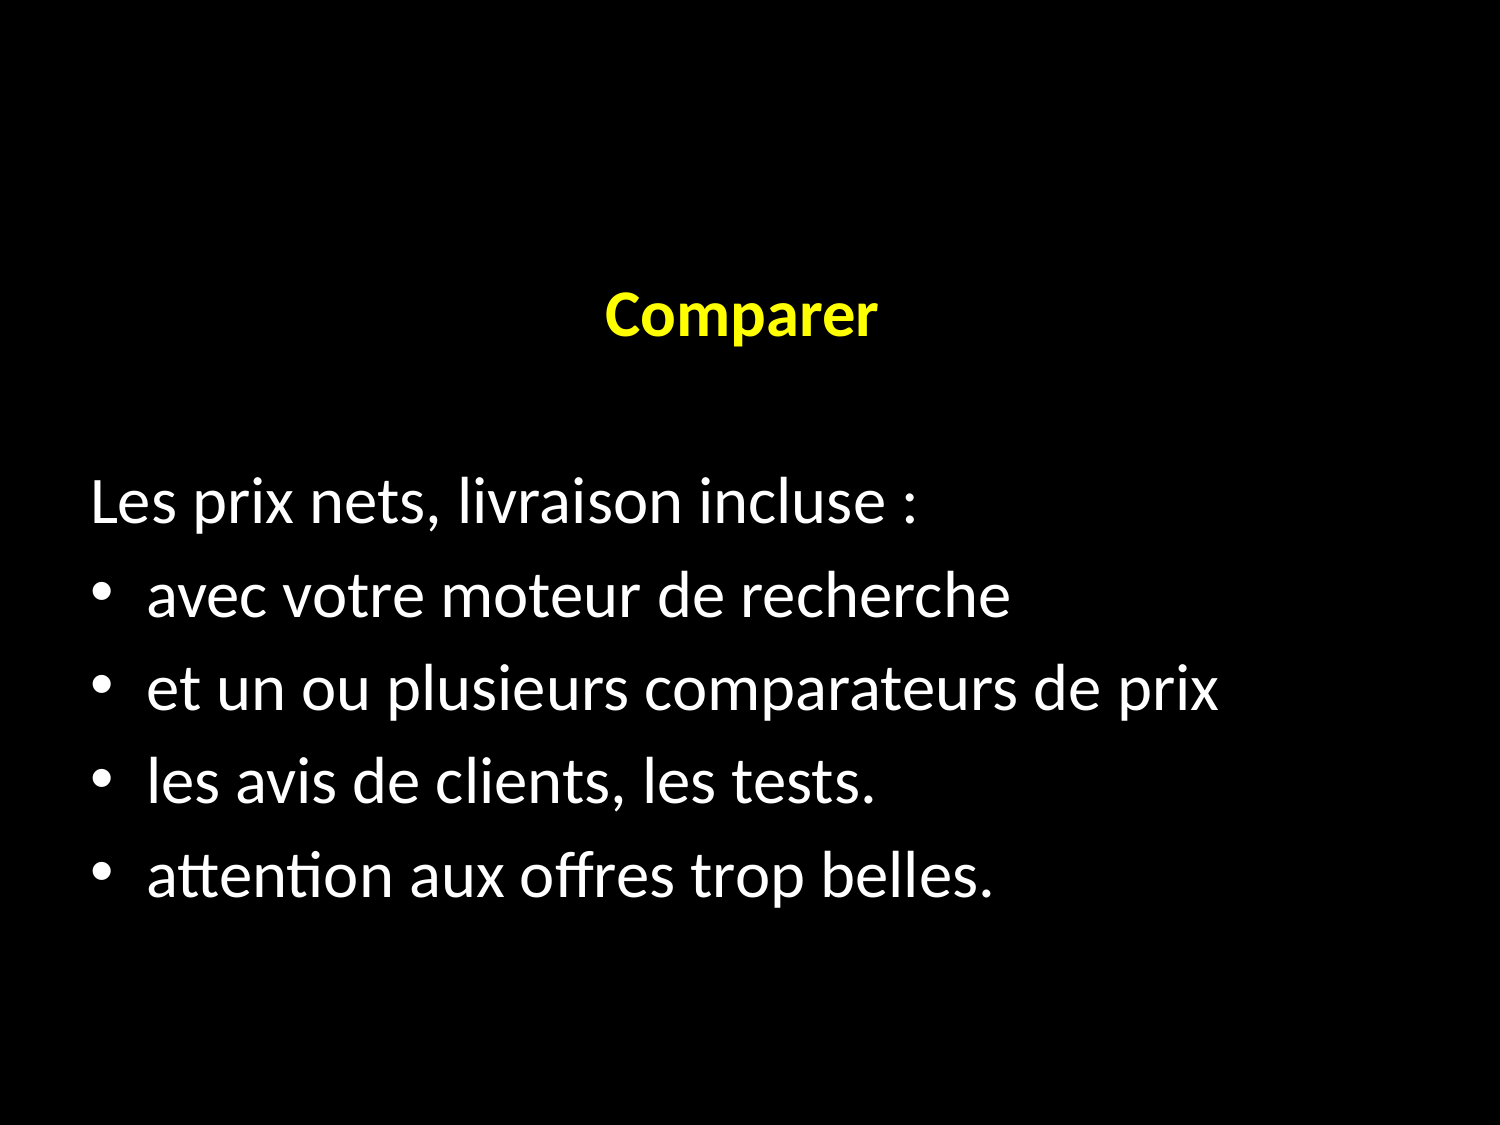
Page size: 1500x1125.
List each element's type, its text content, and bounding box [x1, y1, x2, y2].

list Comparer Les prix nets, livraison incluse : avec votre moteur de recherche et un ou plusieurs comparateurs de prix les avis de clients, les tests. attention aux offres trop belles. [75, 262, 1425, 1005]
